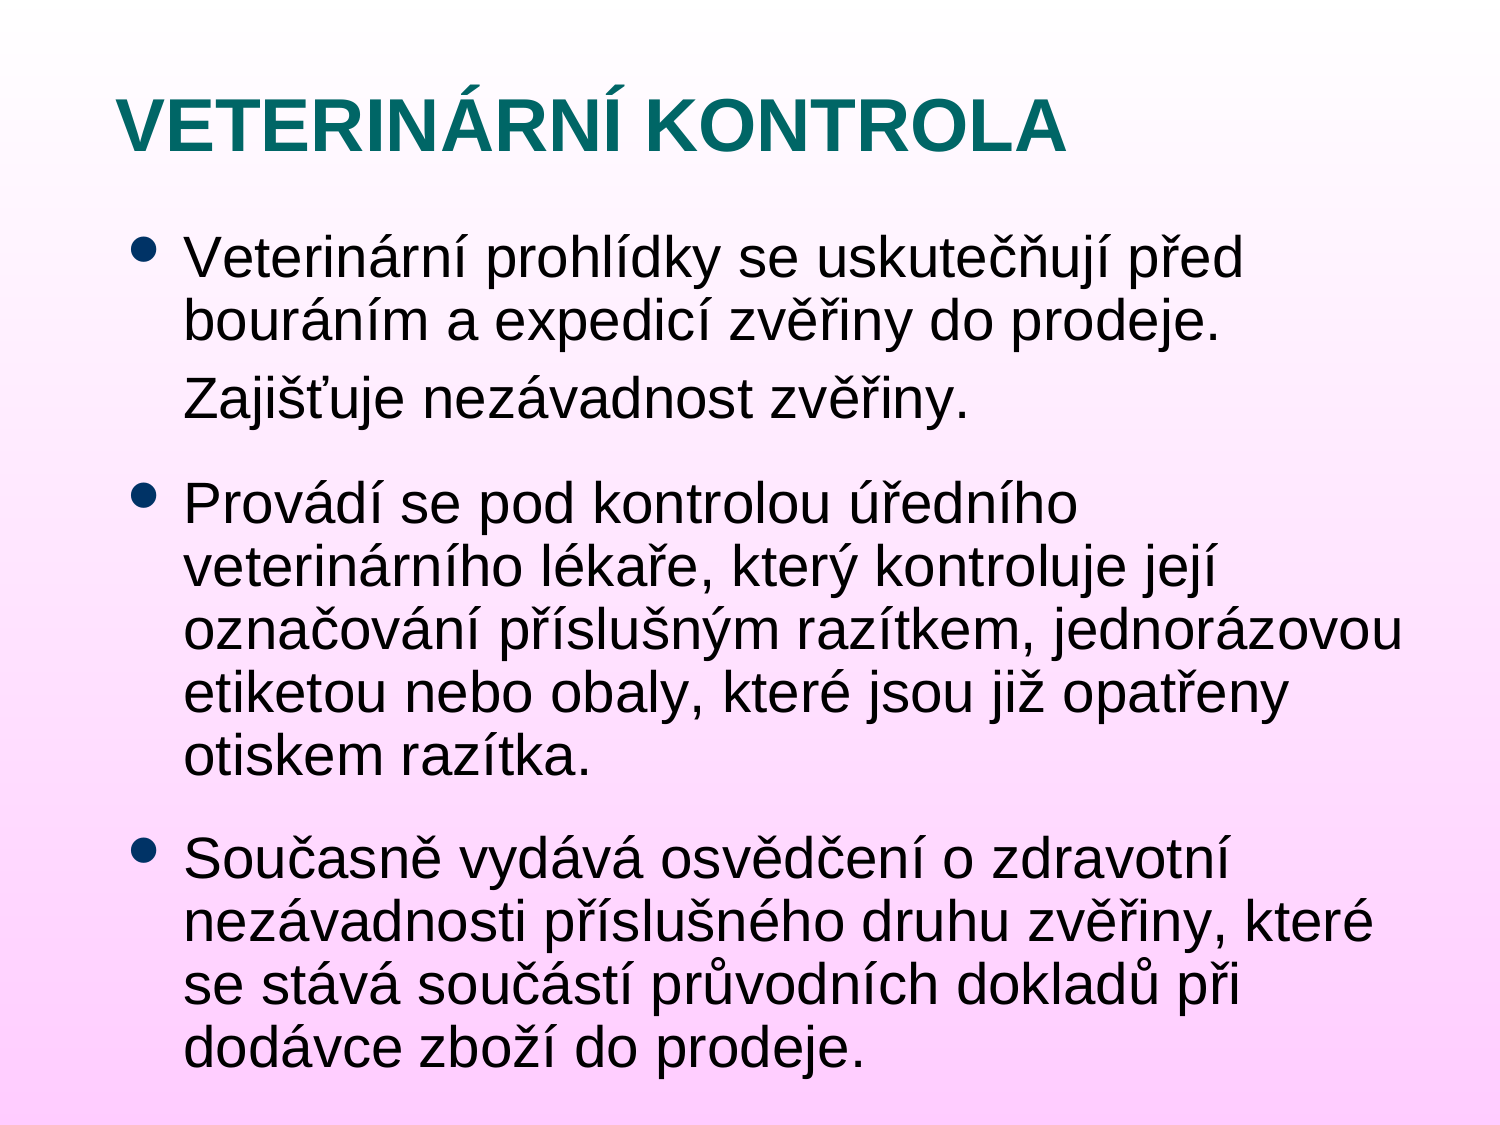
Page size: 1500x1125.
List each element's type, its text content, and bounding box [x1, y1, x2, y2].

title VETERINÁRNÍ KONTROLA [100, 11, 1377, 176]
list Veterinární prohlídky se uskutečňují před bouráním a expedicí zvěřiny do prodeje. Zajišťuje nezávadnost zvěřiny. Provádí se pod kontrolou úředního veterinárního lékaře, který kontroluje její označování příslušným razítkem, jednorázovou etiketou nebo obaly, které jsou již opatřeny otiskem razítka. Současně vydává osvědčení o zdravotní nezávadnosti příslušného druhu zvěřiny, které se stává součástí průvodních dokladů při dodávce zboží do prodeje. [112, 220, 1424, 1125]
